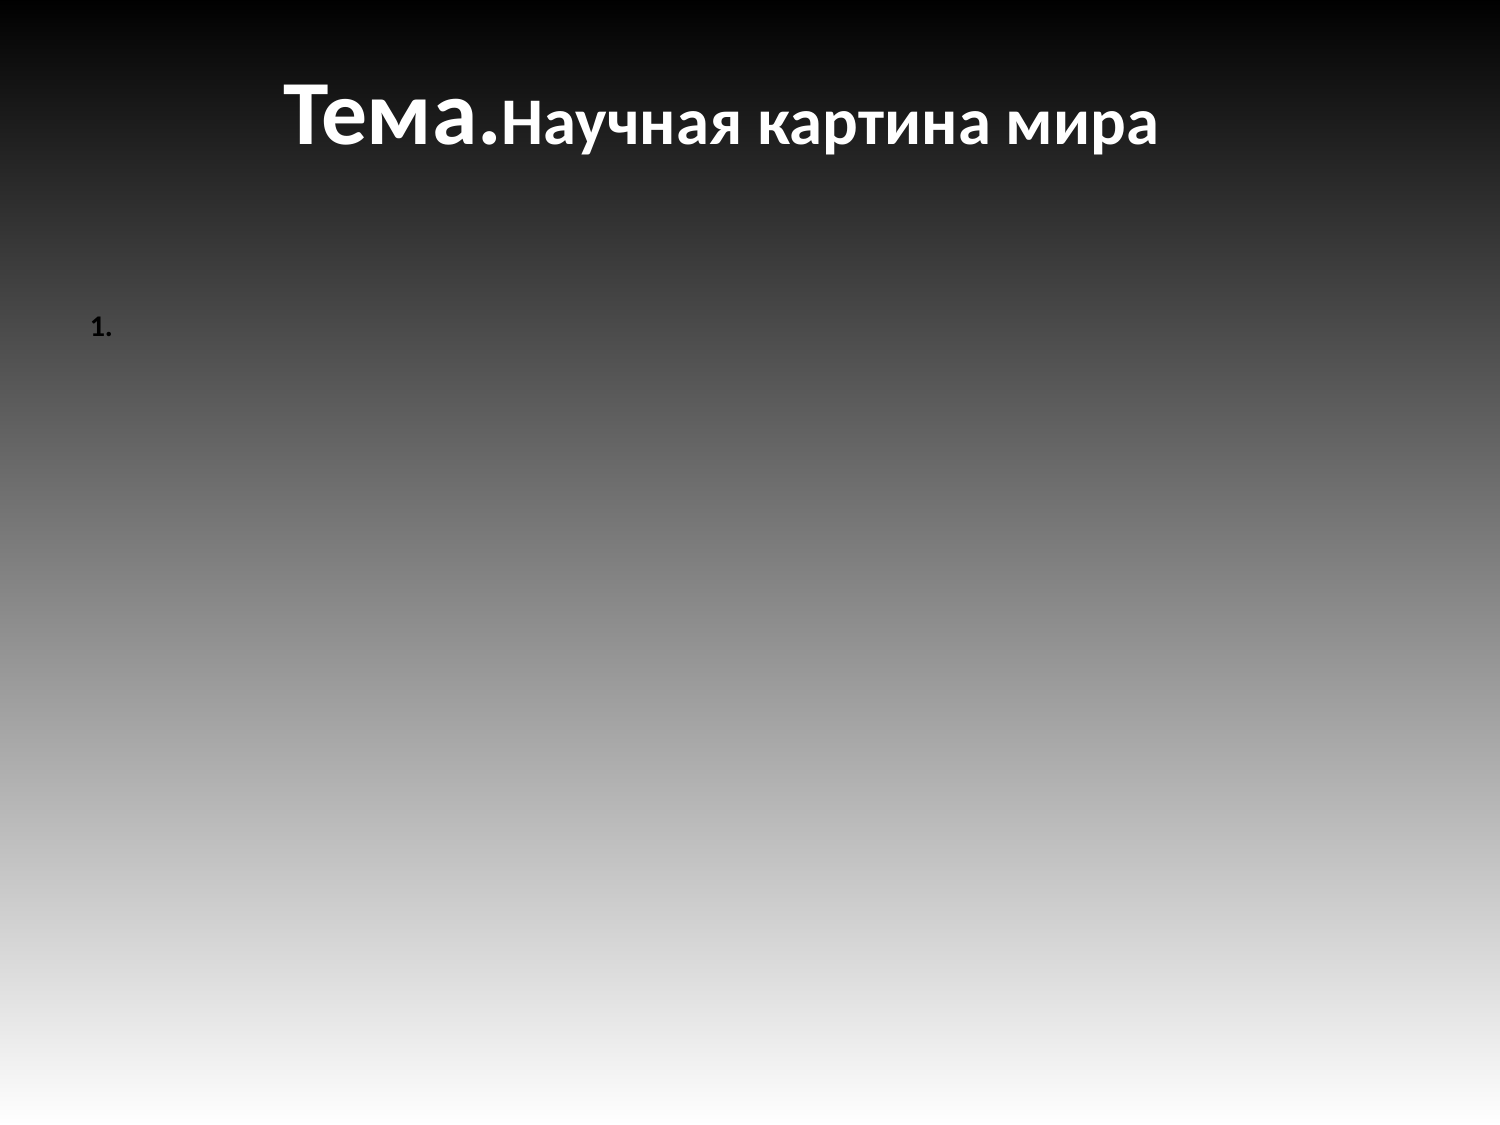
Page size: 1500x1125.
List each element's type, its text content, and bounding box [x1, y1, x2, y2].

title Тема.Научная картина мира [75, 45, 1425, 233]
list [75, 262, 1425, 1005]
